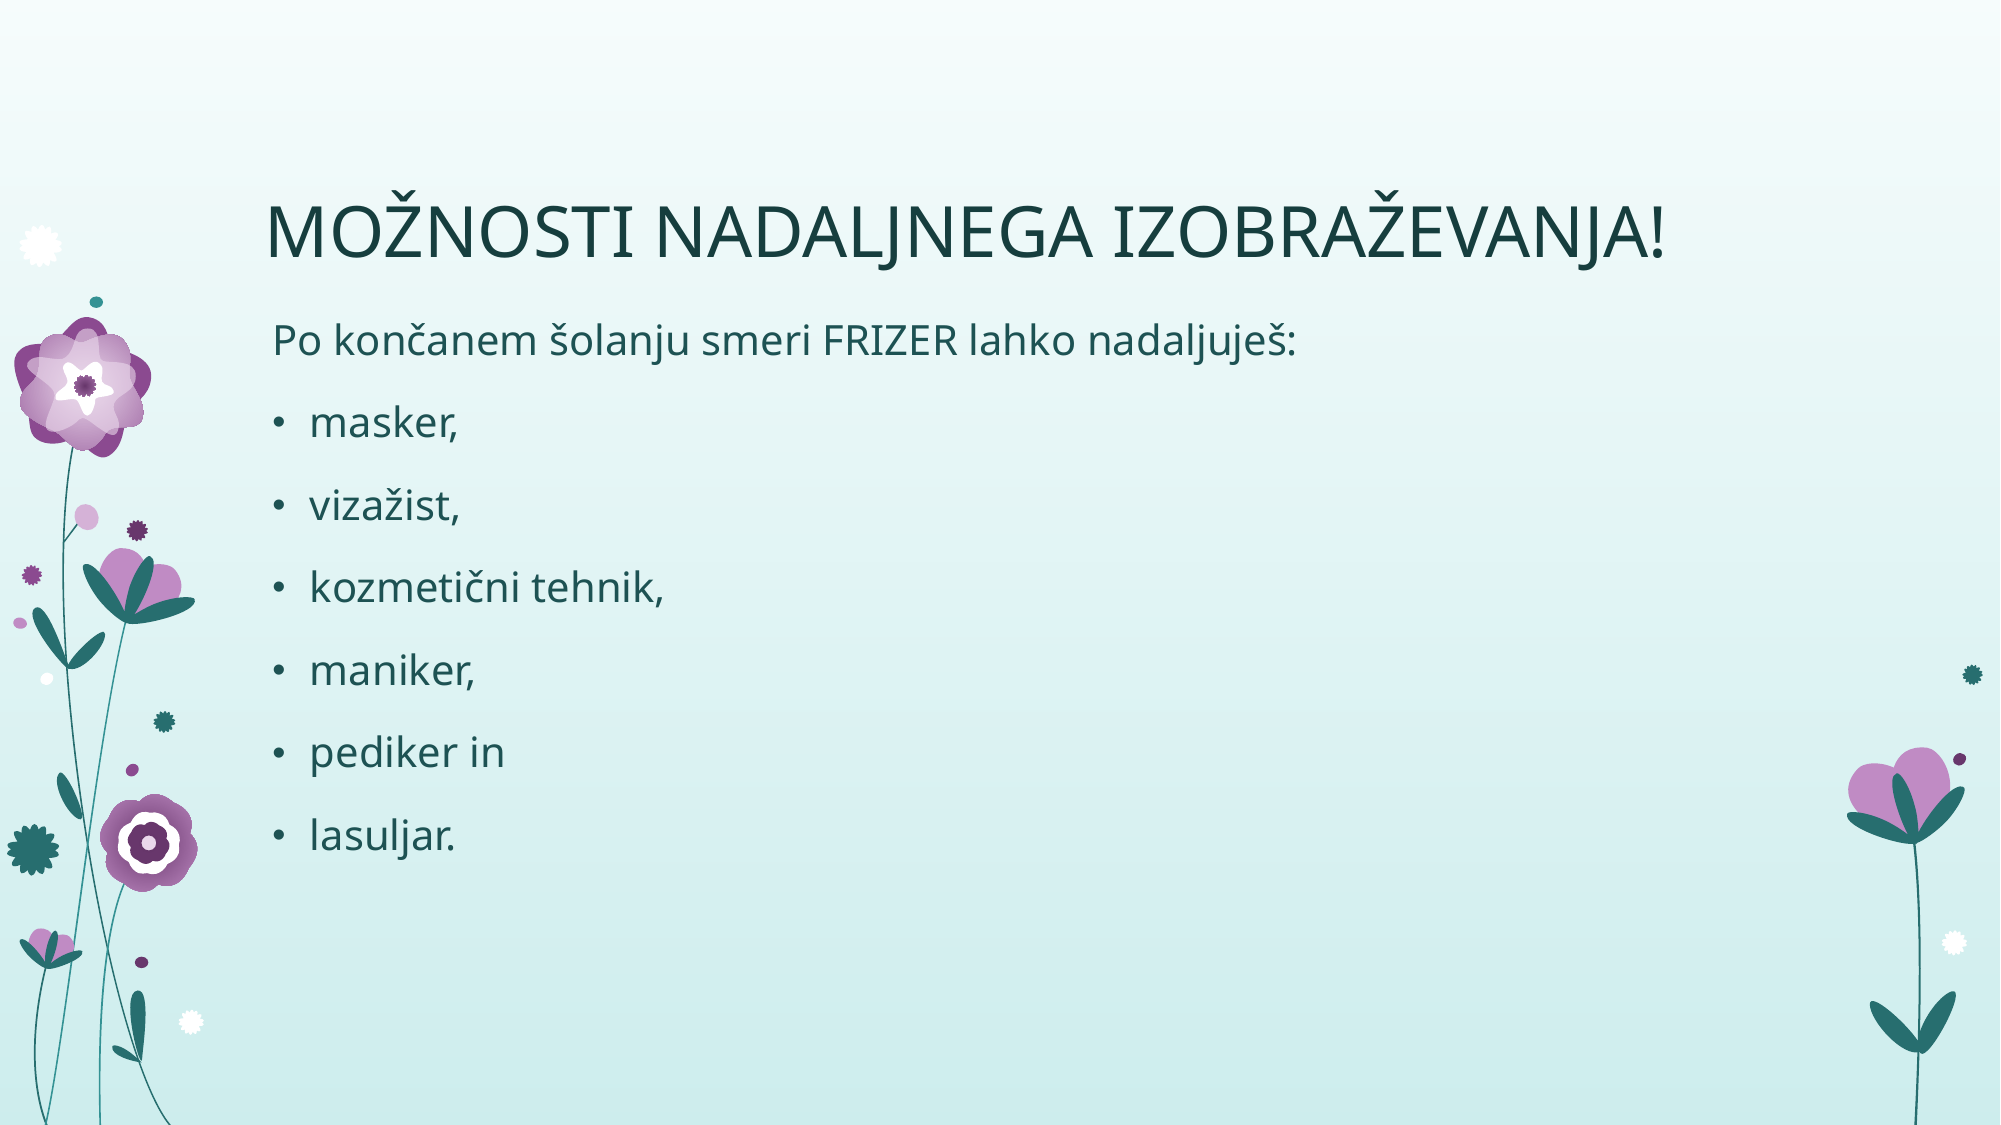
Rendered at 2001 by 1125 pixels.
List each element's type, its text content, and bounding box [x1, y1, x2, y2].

list Po končanem šolanju smeri FRIZER lahko nadaljuješ: masker, vizažist, kozmetični tehnik, maniker, pediker in lasuljar. [249, 311, 1750, 987]
title MOŽNOSTI NADALJNEGA IZOBRAŽEVANJA! [249, 92, 1750, 281]
